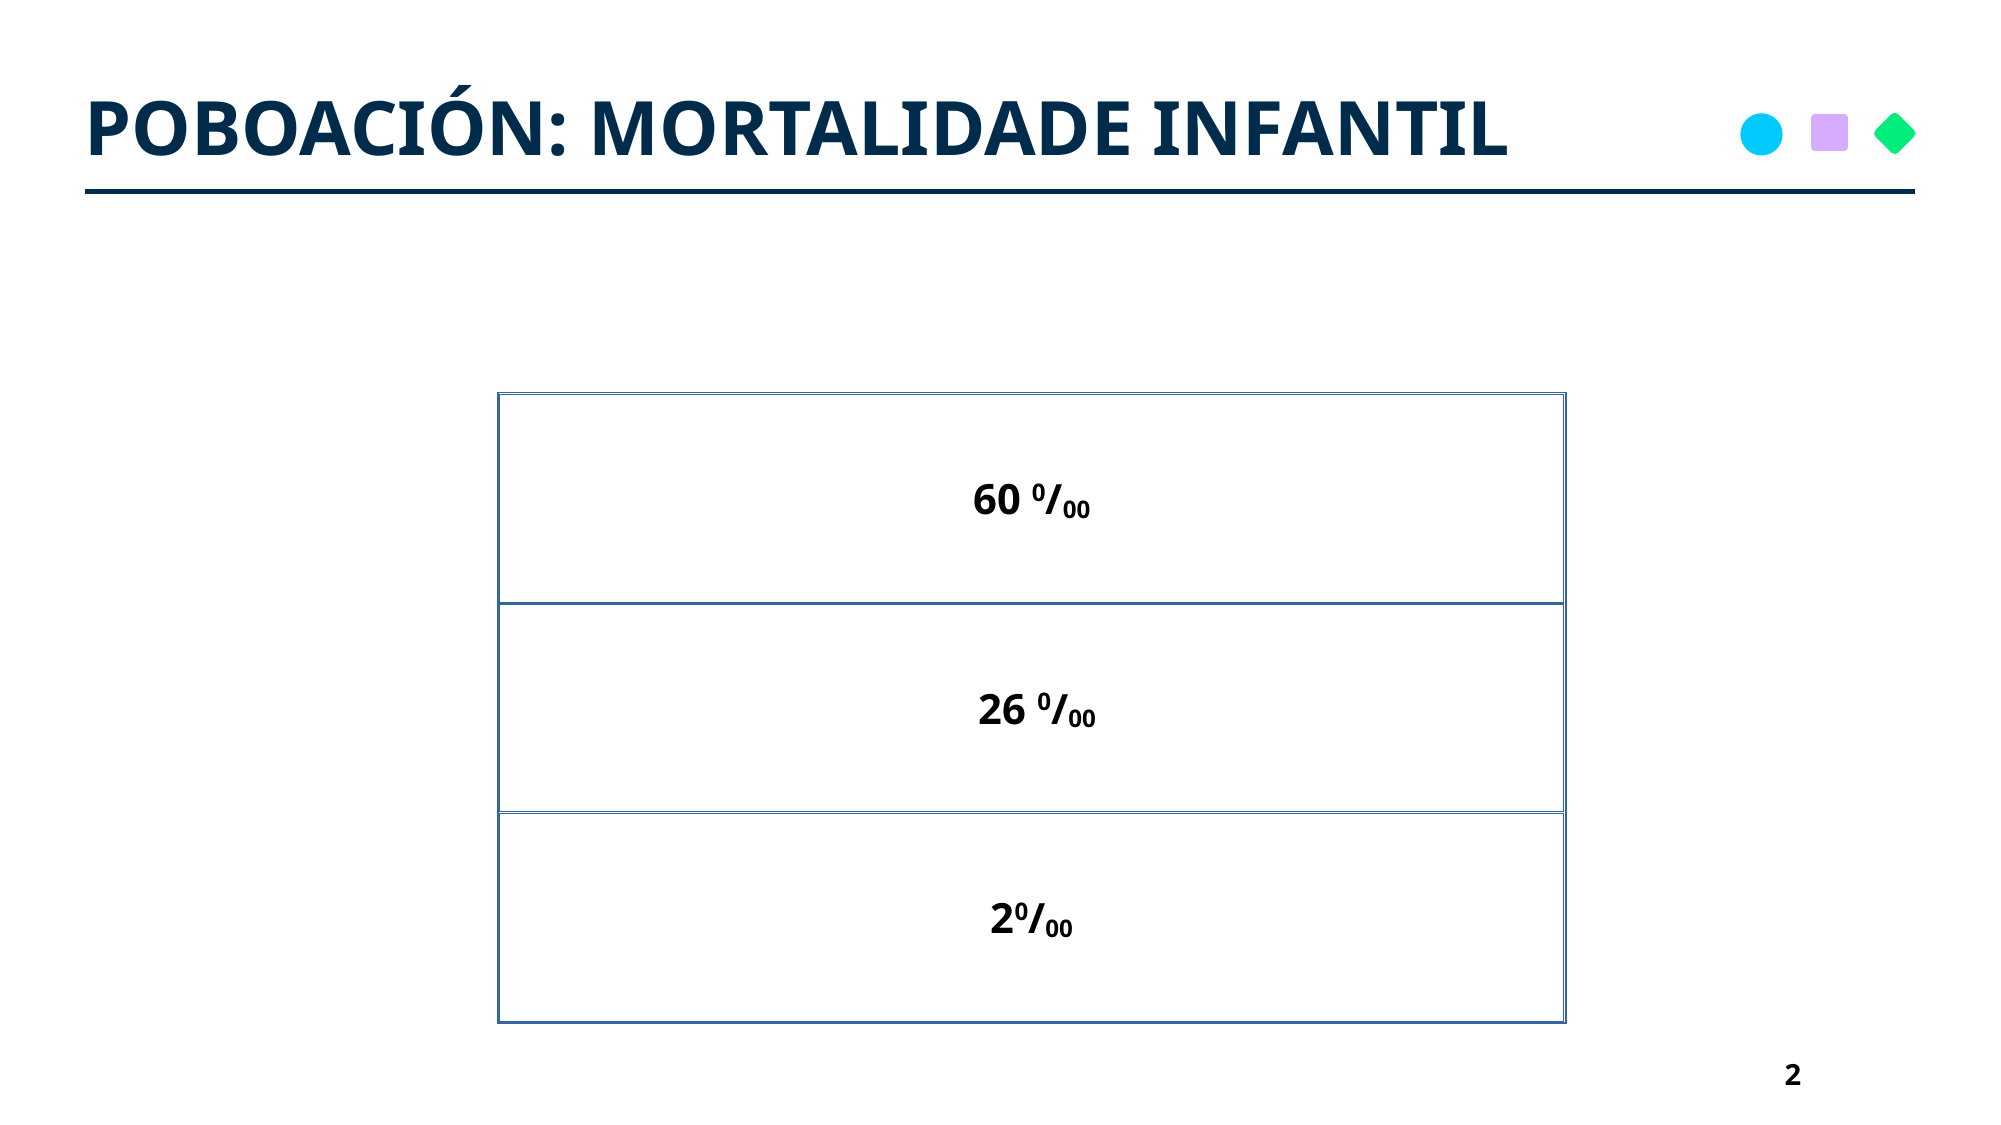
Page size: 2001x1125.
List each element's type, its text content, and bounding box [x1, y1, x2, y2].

table_cell 26 0/00 [500, 605, 1563, 811]
table_cell 20/00 [500, 814, 1563, 1021]
title POBOACIÓN: MORTALIDADE INFANTIL [84, 29, 1601, 178]
table_header 60 0/00 [500, 395, 1563, 602]
